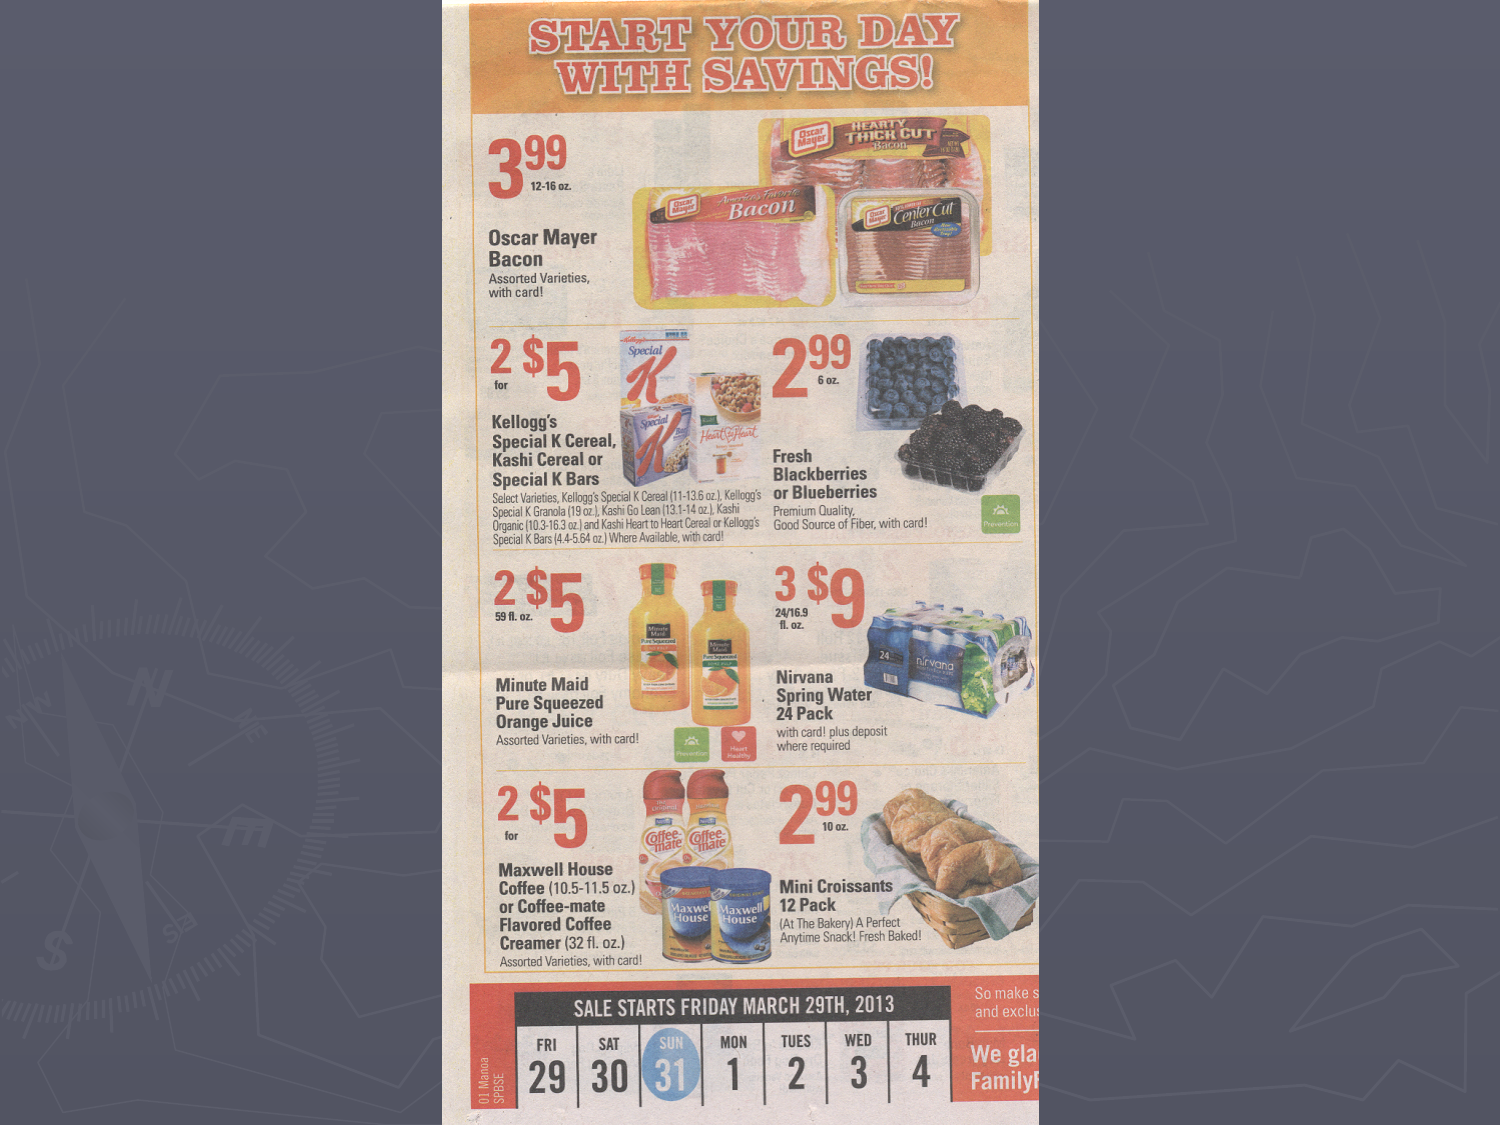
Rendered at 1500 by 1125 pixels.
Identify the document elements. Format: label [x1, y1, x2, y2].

picture [442, 0, 1039, 1125]
